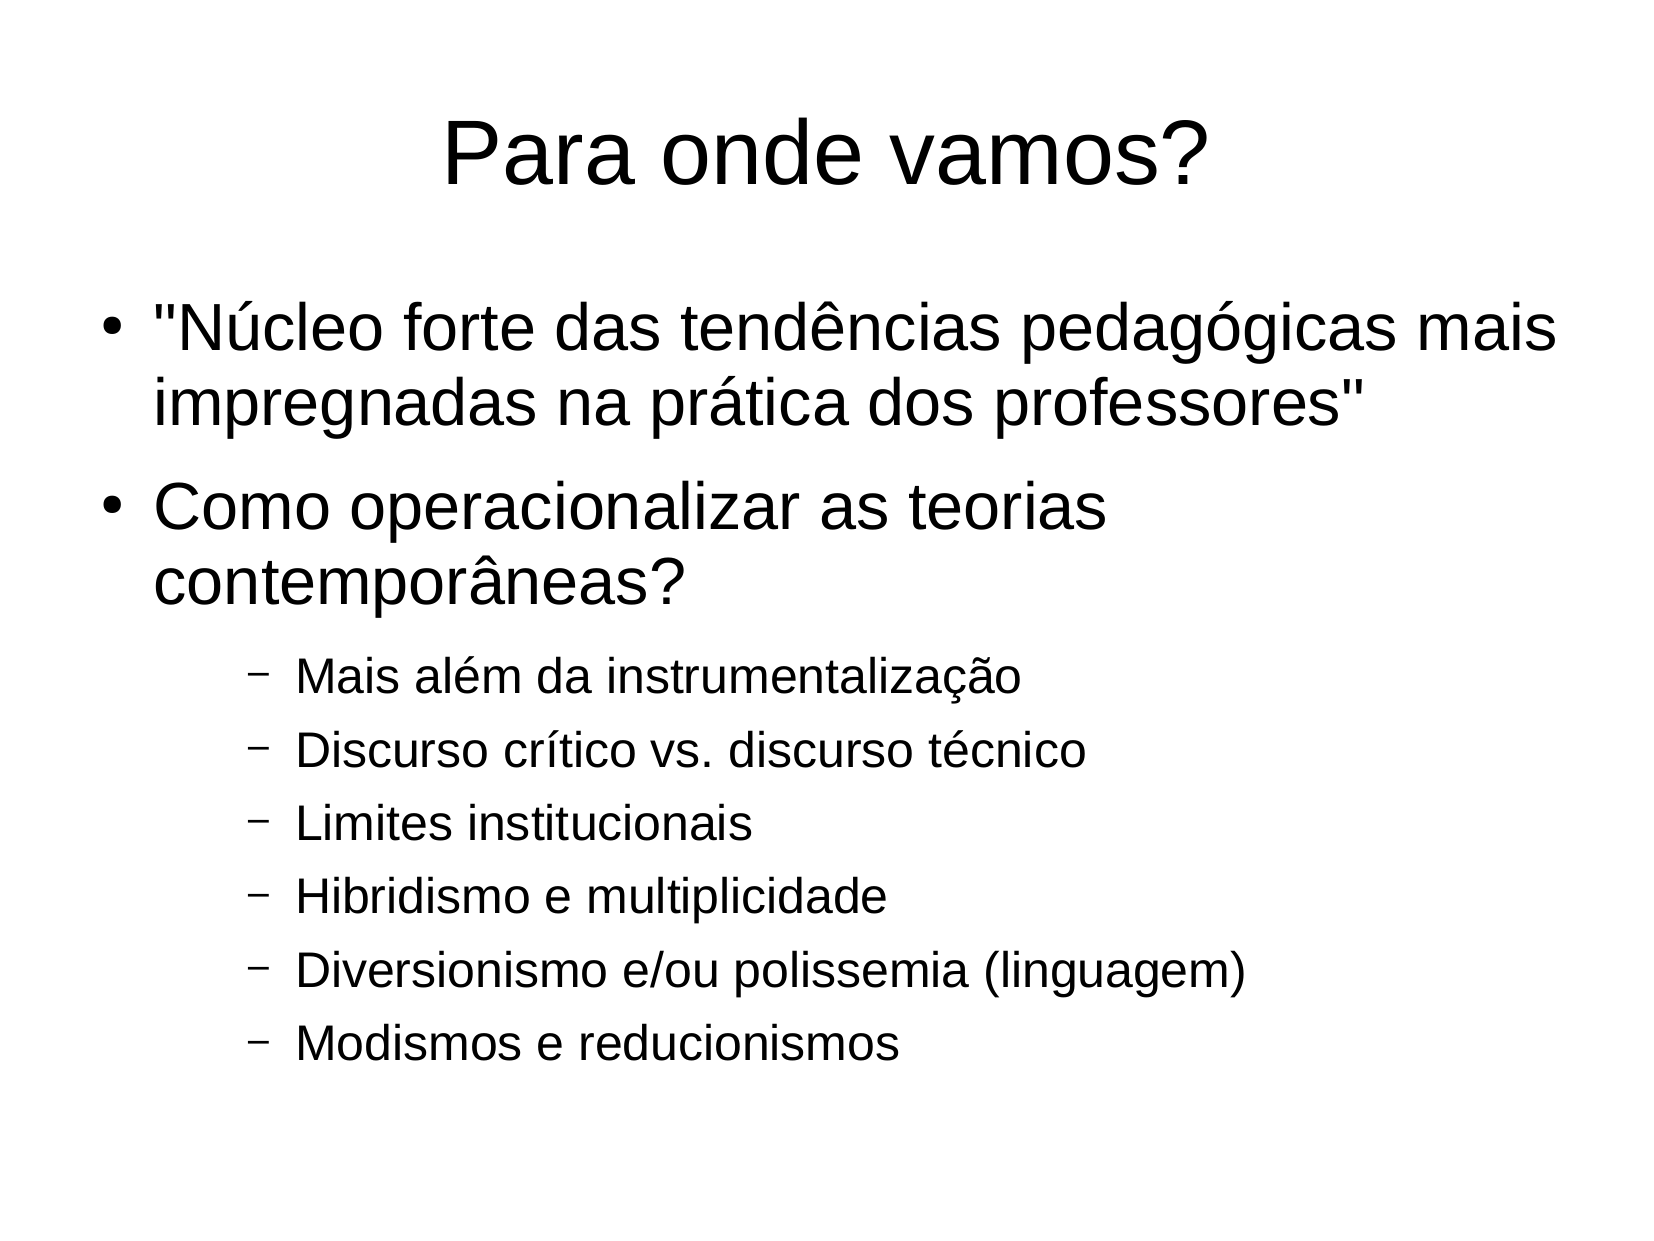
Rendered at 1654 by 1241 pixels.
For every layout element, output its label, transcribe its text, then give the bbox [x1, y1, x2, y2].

list "Núcleo forte das tendências pedagógicas mais impregnadas na prática dos professores" Como operacionalizar as teorias contemporâneas? Mais além da instrumentalização Discurso crítico vs. discurso técnico Limites institucionais Hibridismo e multiplicidade Diversionismo e/ou polissemia (linguagem) Modismos e reducionismos [82, 290, 1571, 1091]
title Para onde vamos? [82, 49, 1571, 257]
